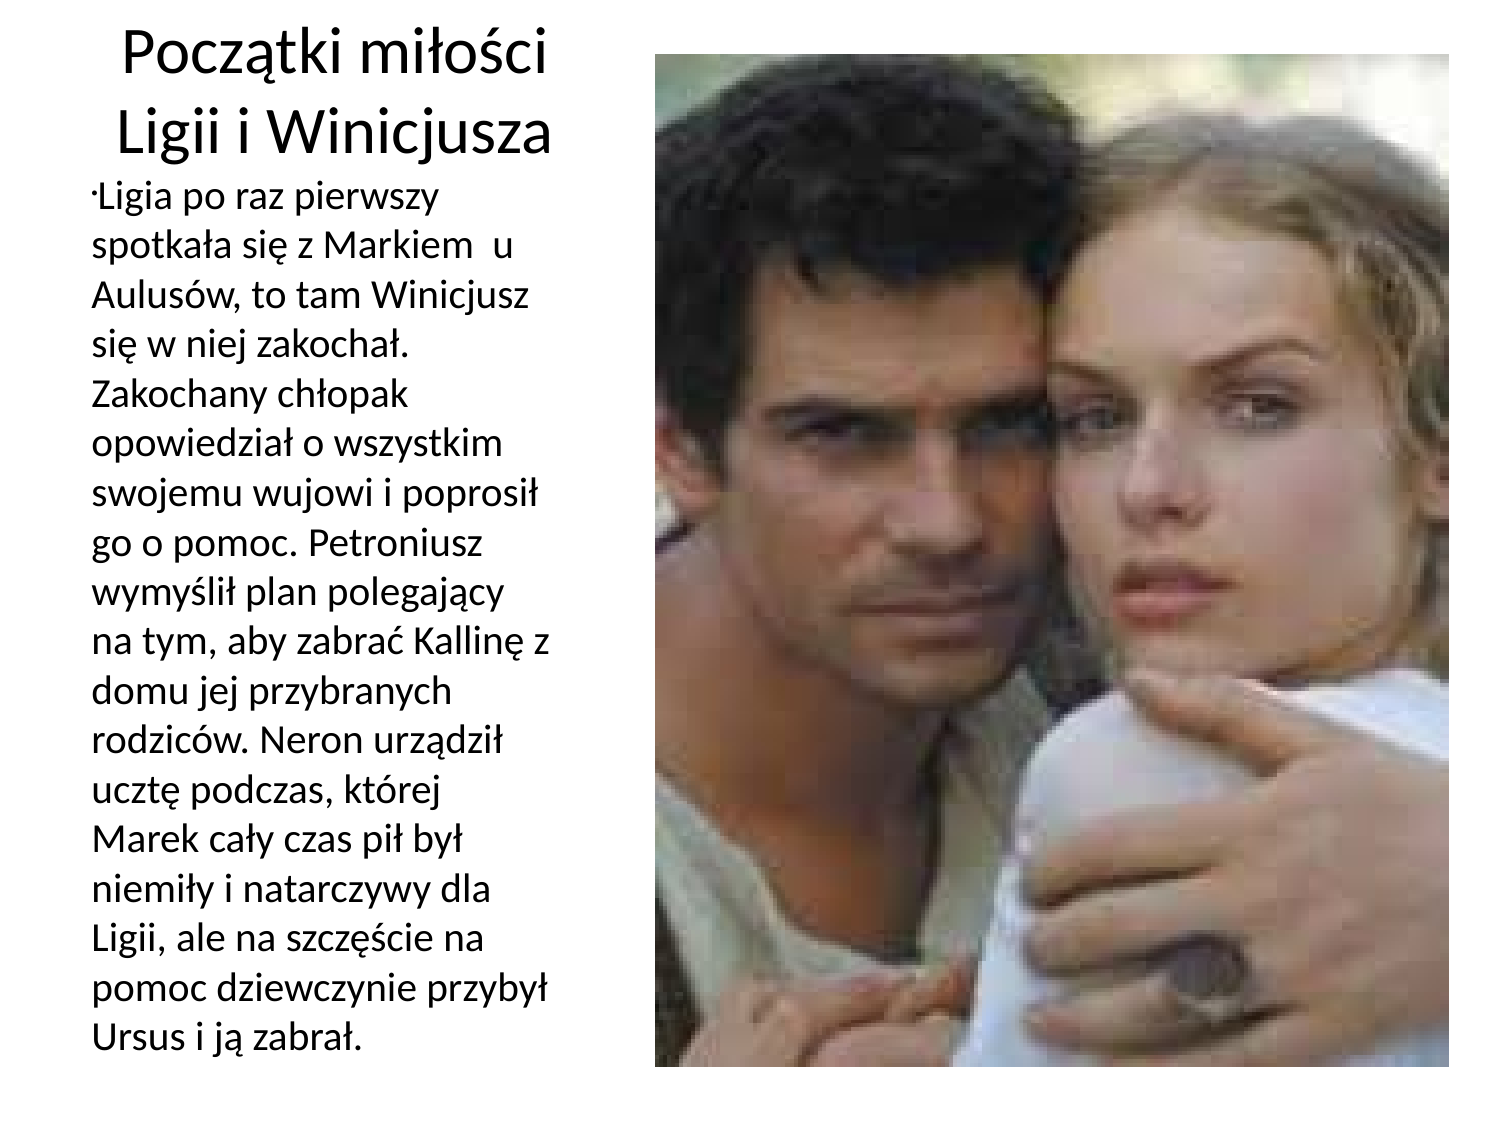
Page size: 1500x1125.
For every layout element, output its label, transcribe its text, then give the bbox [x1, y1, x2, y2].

title Początki miłości Ligii i Winicjusza [88, 0, 582, 160]
list Ligia po raz pierwszy spotkała się z Markiem u Aulusów, to tam Winicjusz się w niej zakochał. Zakochany chłopak opowiedział o wszystkim swojemu wujowi i poprosił go o pomoc. Petroniusz wymyślił plan polegający na tym, aby zabrać Kallinę z domu jej przybranych rodziców. Neron urządził ucztę podczas, której Marek cały czas pił był niemiły i natarczywy dla Ligii, ale na szczęście na pomoc dziewczynie przybył Ursus i ją zabrał. [76, 160, 571, 1071]
picture [655, 54, 1449, 1067]
